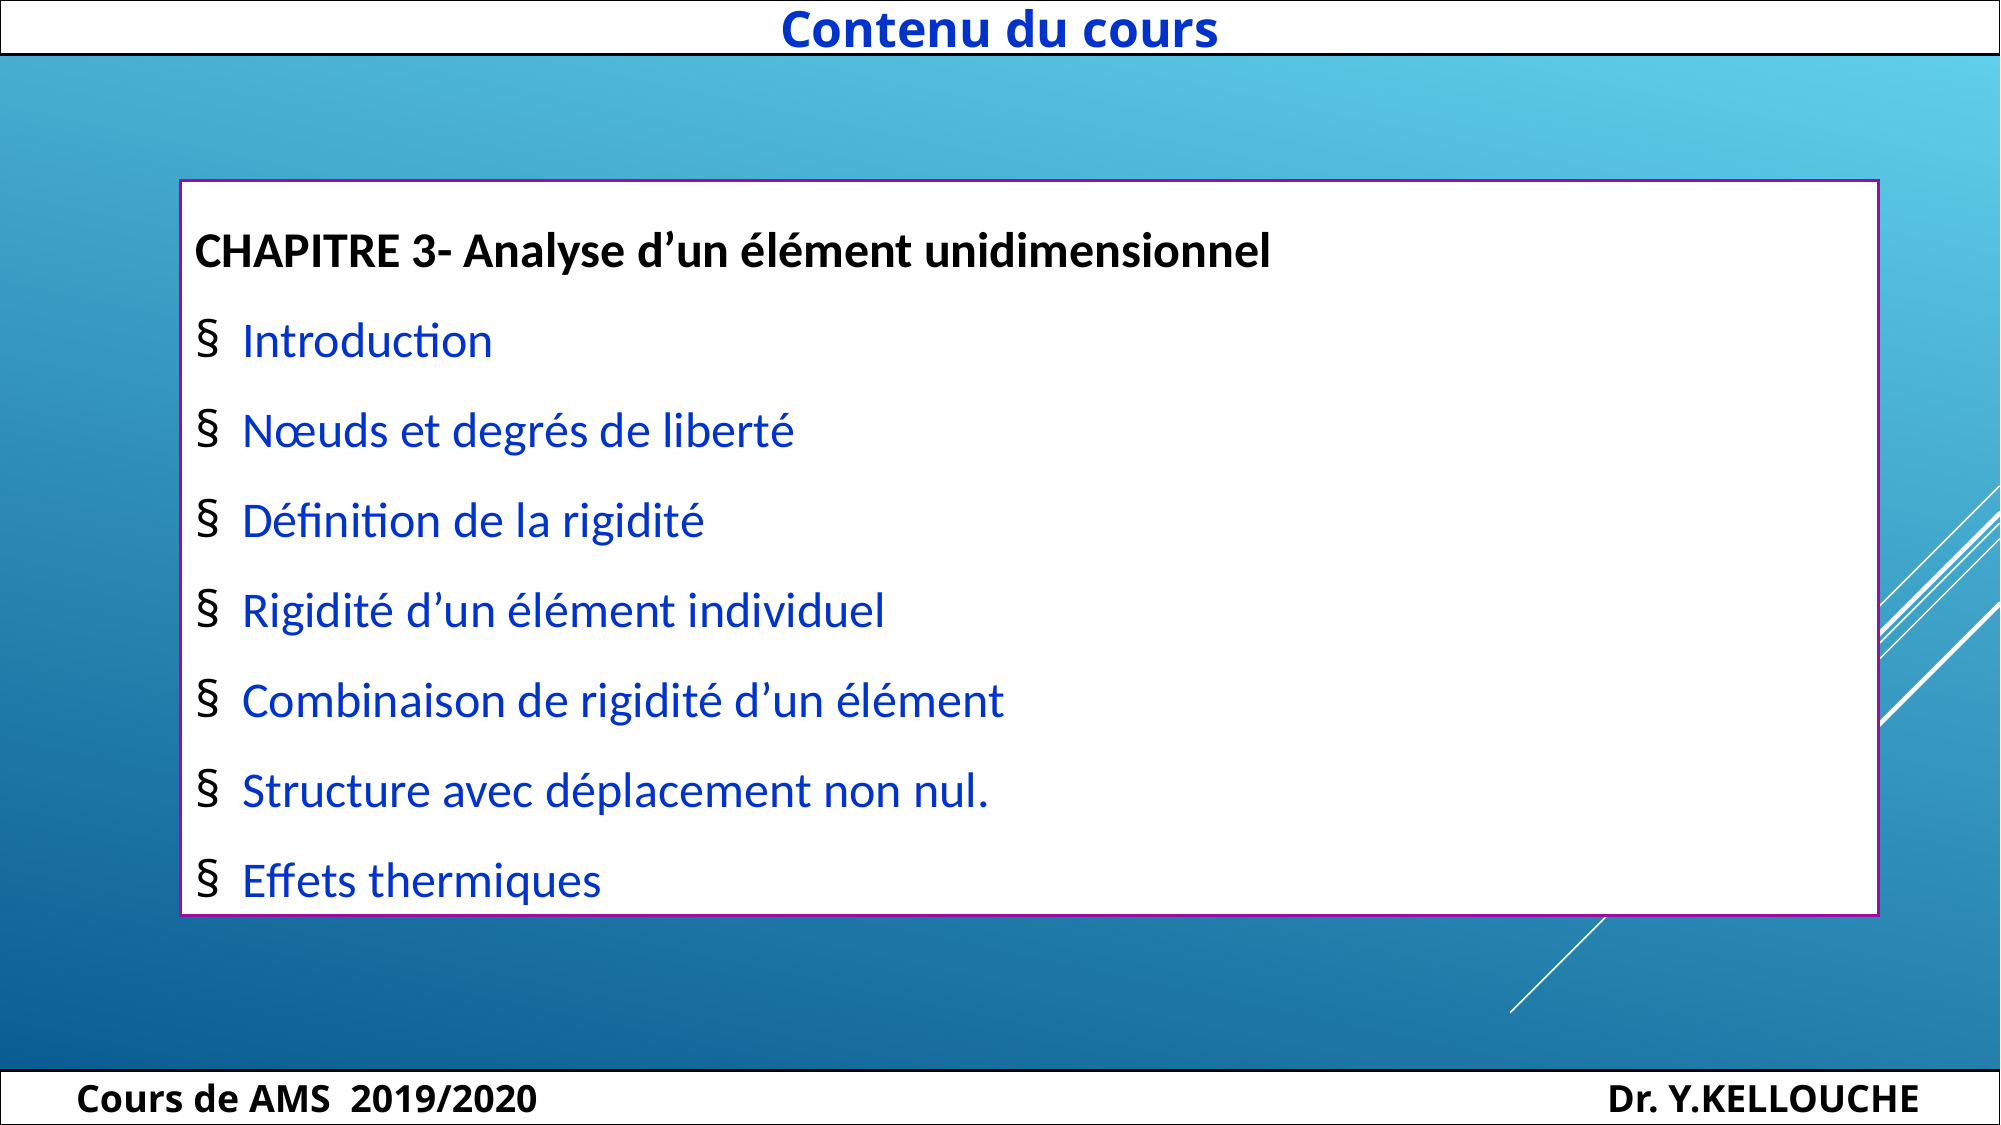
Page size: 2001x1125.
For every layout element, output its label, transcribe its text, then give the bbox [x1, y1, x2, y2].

text_box CHAPITRE 3- Analyse d’un élément unidimensionnel Introduction Nœuds et degrés de liberté Définition de la rigidité Rigidité d’un élément individuel Combinaison de rigidité d’un élément Structure avec déplacement non nul. Effets thermiques [180, 180, 1879, 914]
text_box Cours de AMS 2019/2020 Dr. Y.KELLOUCHE [0, 1070, 2000, 1125]
text_box Contenu du cours [0, 0, 2000, 55]
